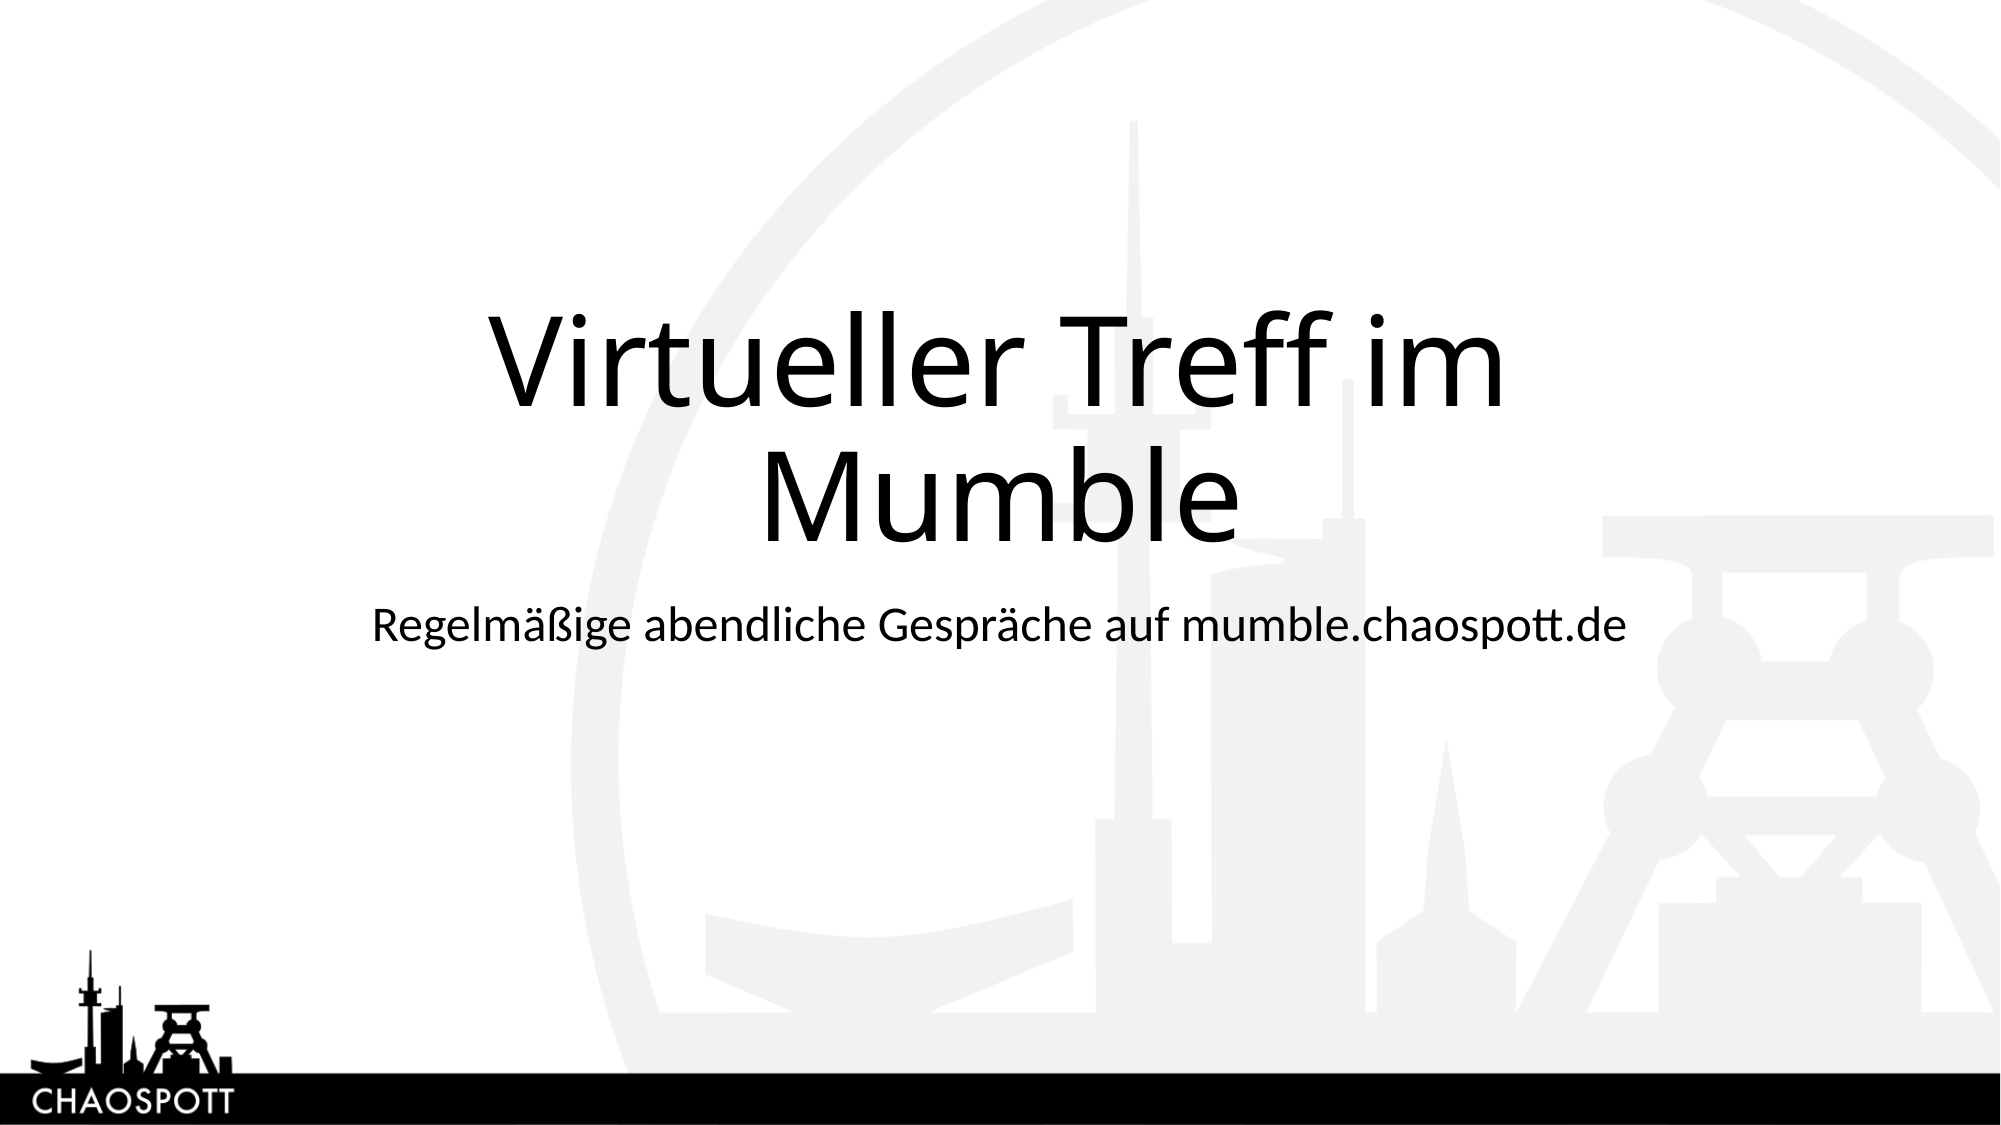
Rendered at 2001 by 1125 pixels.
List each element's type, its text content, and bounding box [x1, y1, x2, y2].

title Virtueller Treff im Mumble [249, 184, 1750, 576]
picture [0, 0, 2001, 1125]
subtitle Regelmäßige abendliche Gespräche auf mumble.chaospott.de [249, 590, 1750, 863]
